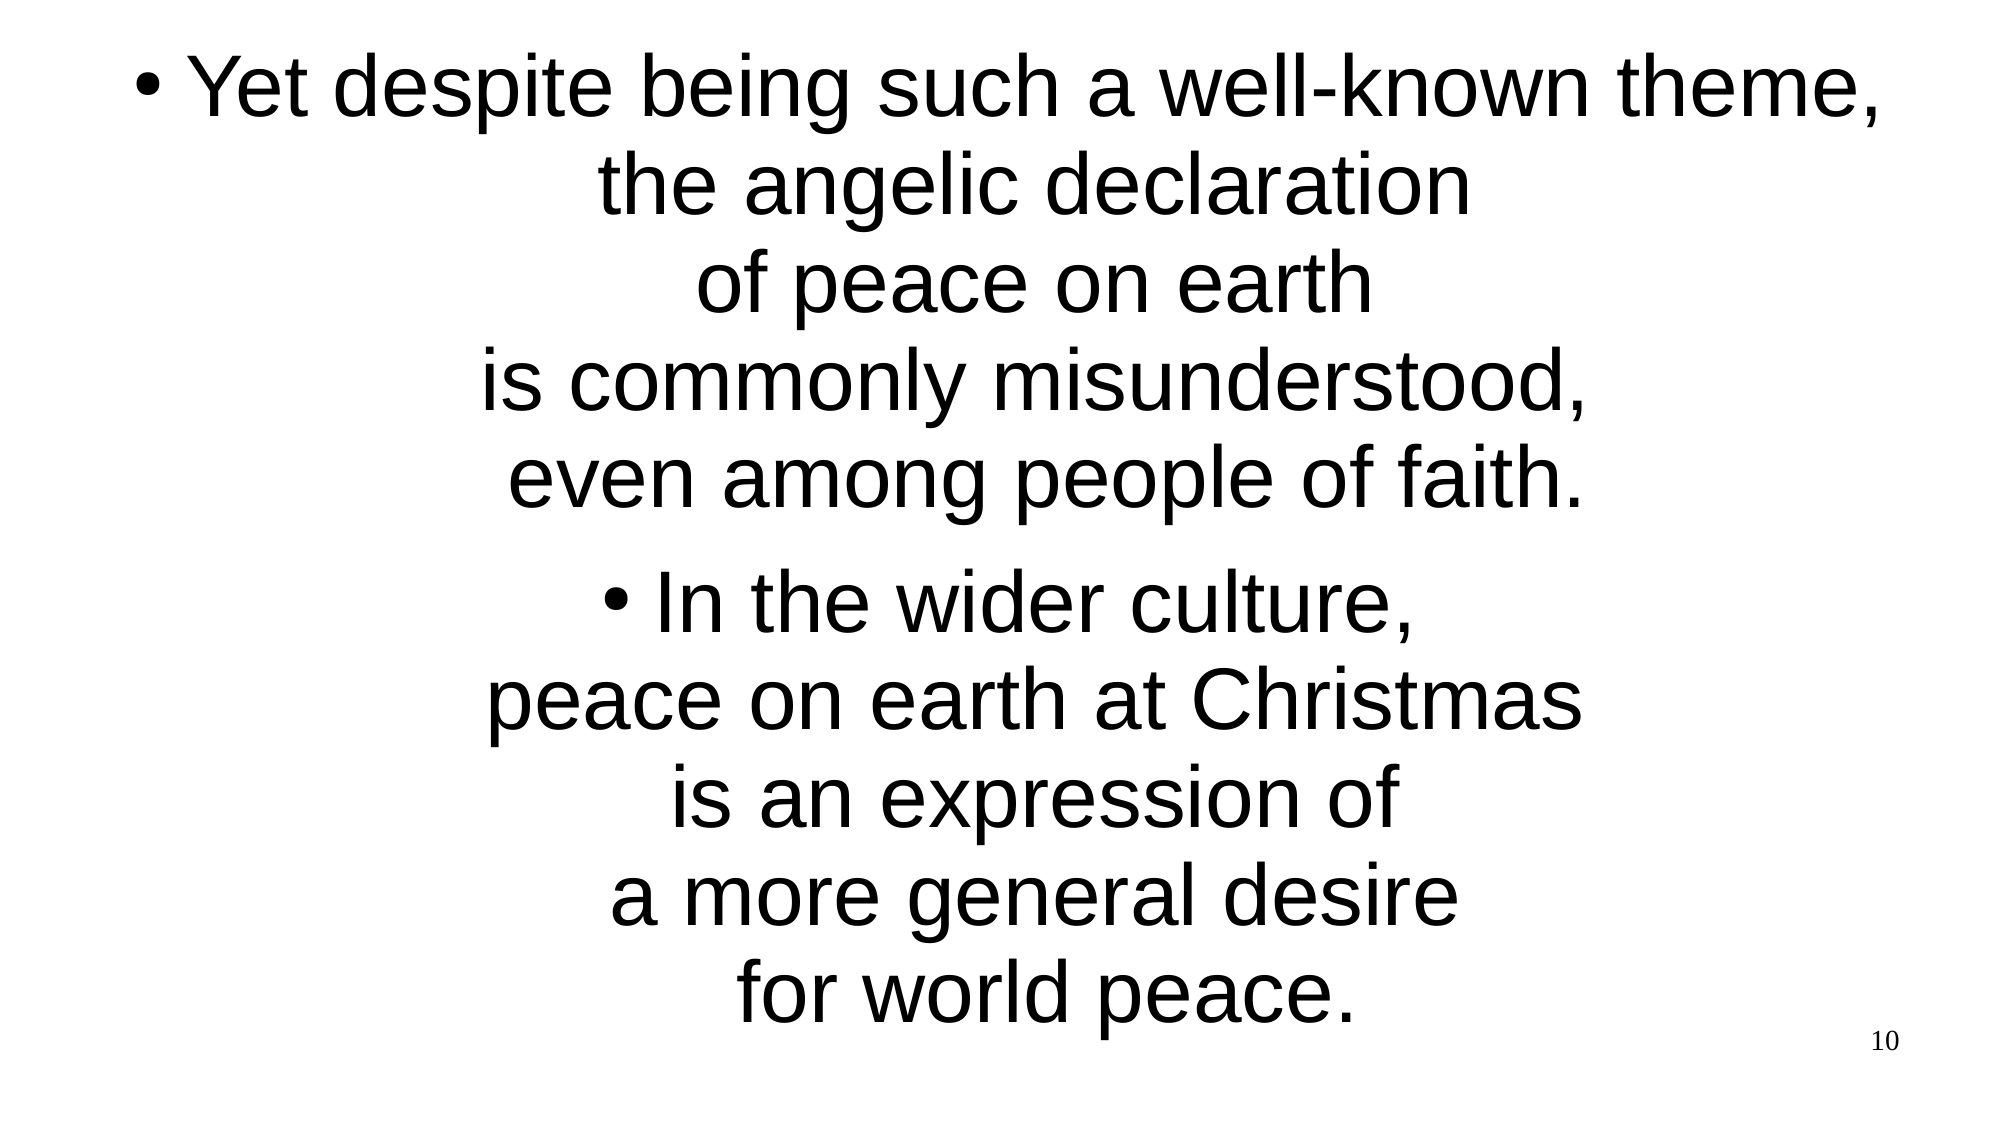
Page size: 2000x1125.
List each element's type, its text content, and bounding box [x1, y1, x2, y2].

list Yet despite being such a well-known theme, the angelic declaration of peace on earth is commonly misunderstood, even among people of faith. In the wider culture, peace on earth at Christmas is an expression of a more general desire for world peace. [37, 37, 1988, 1088]
